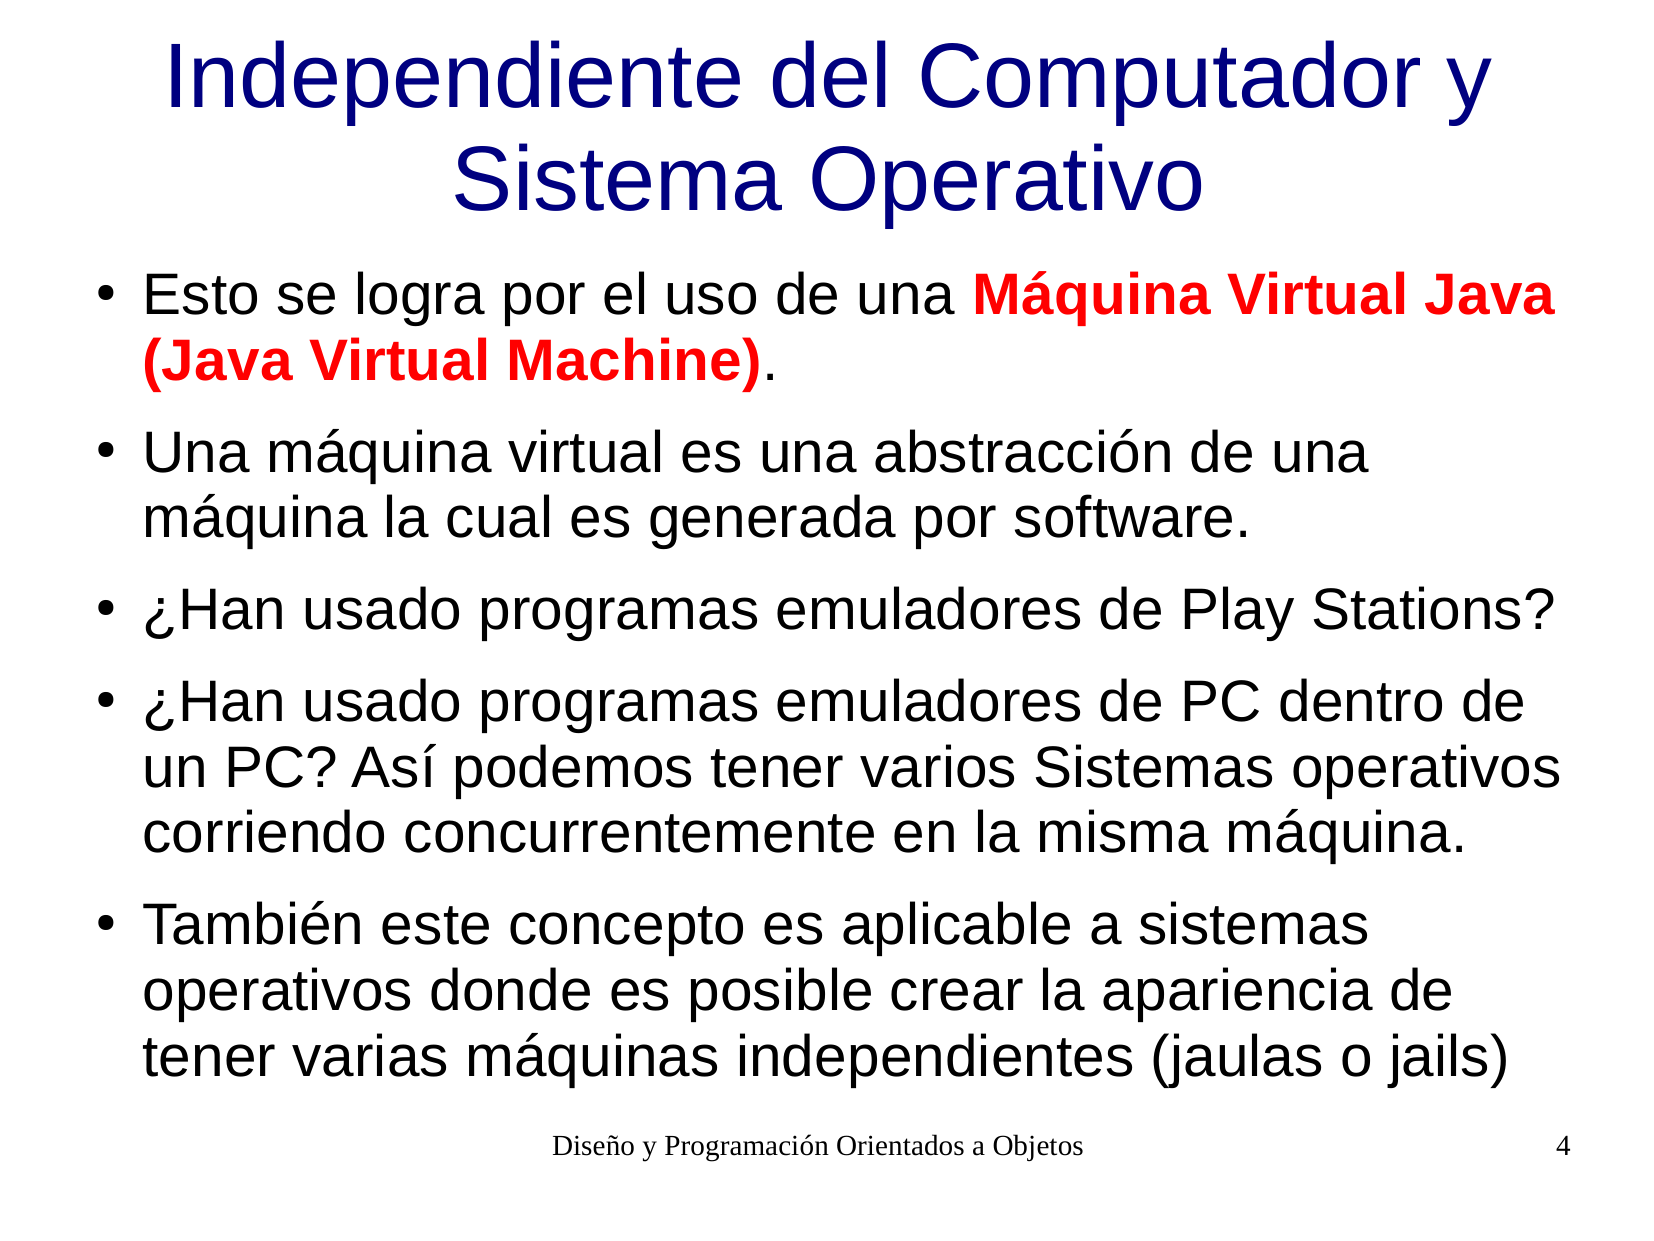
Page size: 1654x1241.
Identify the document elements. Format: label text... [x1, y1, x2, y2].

title Independiente del Computador y Sistema Operativo [85, 13, 1574, 242]
list Esto se logra por el uso de una Máquina Virtual Java (Java Virtual Machine). Una máquina virtual es una abstracción de una máquina la cual es generada por software. ¿Han usado programas emuladores de Play Stations? ¿Han usado programas emuladores de PC dentro de un PC? Así podemos tener varios Sistemas operativos corriendo concurrentemente en la misma máquina. También este concepto es aplicable a sistemas operativos donde es posible crear la apariencia de tener varias máquinas independientes (jaulas o jails) [80, 261, 1569, 1140]
